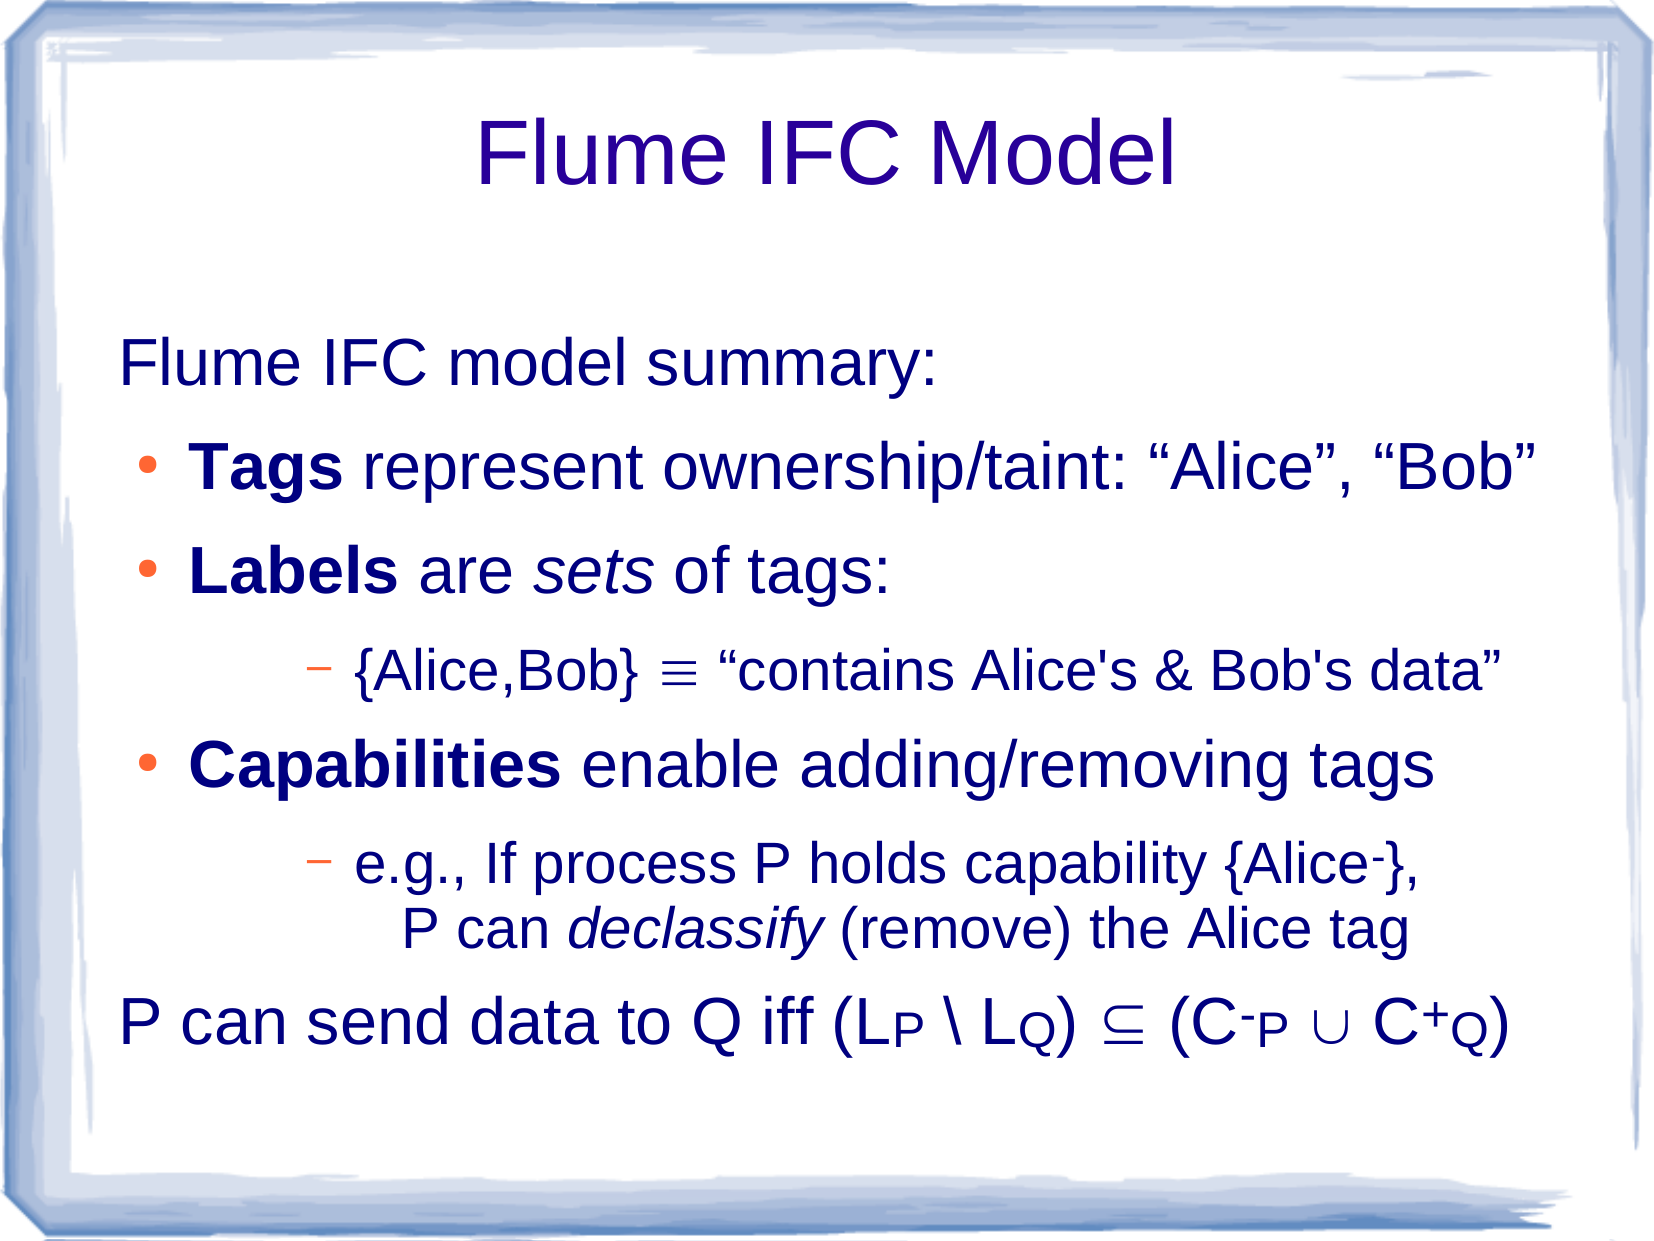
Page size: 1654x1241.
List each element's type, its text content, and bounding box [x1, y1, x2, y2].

list Flume IFC model summary: Tags represent ownership/taint: “Alice”, “Bob” Labels are sets of tags: {Alice,Bob} ≡ “contains Alice's & Bob's data” Capabilities enable adding/removing tags e.g., If process P holds capability {Alice-}, P can declassify (remove) the Alice tag P can send data to Q iff (LP \ LQ) ⊆ (C-P ∪ C+Q) [118, 324, 1571, 1081]
picture [0, 0, 1654, 1241]
title Flume IFC Model [82, 49, 1571, 257]
